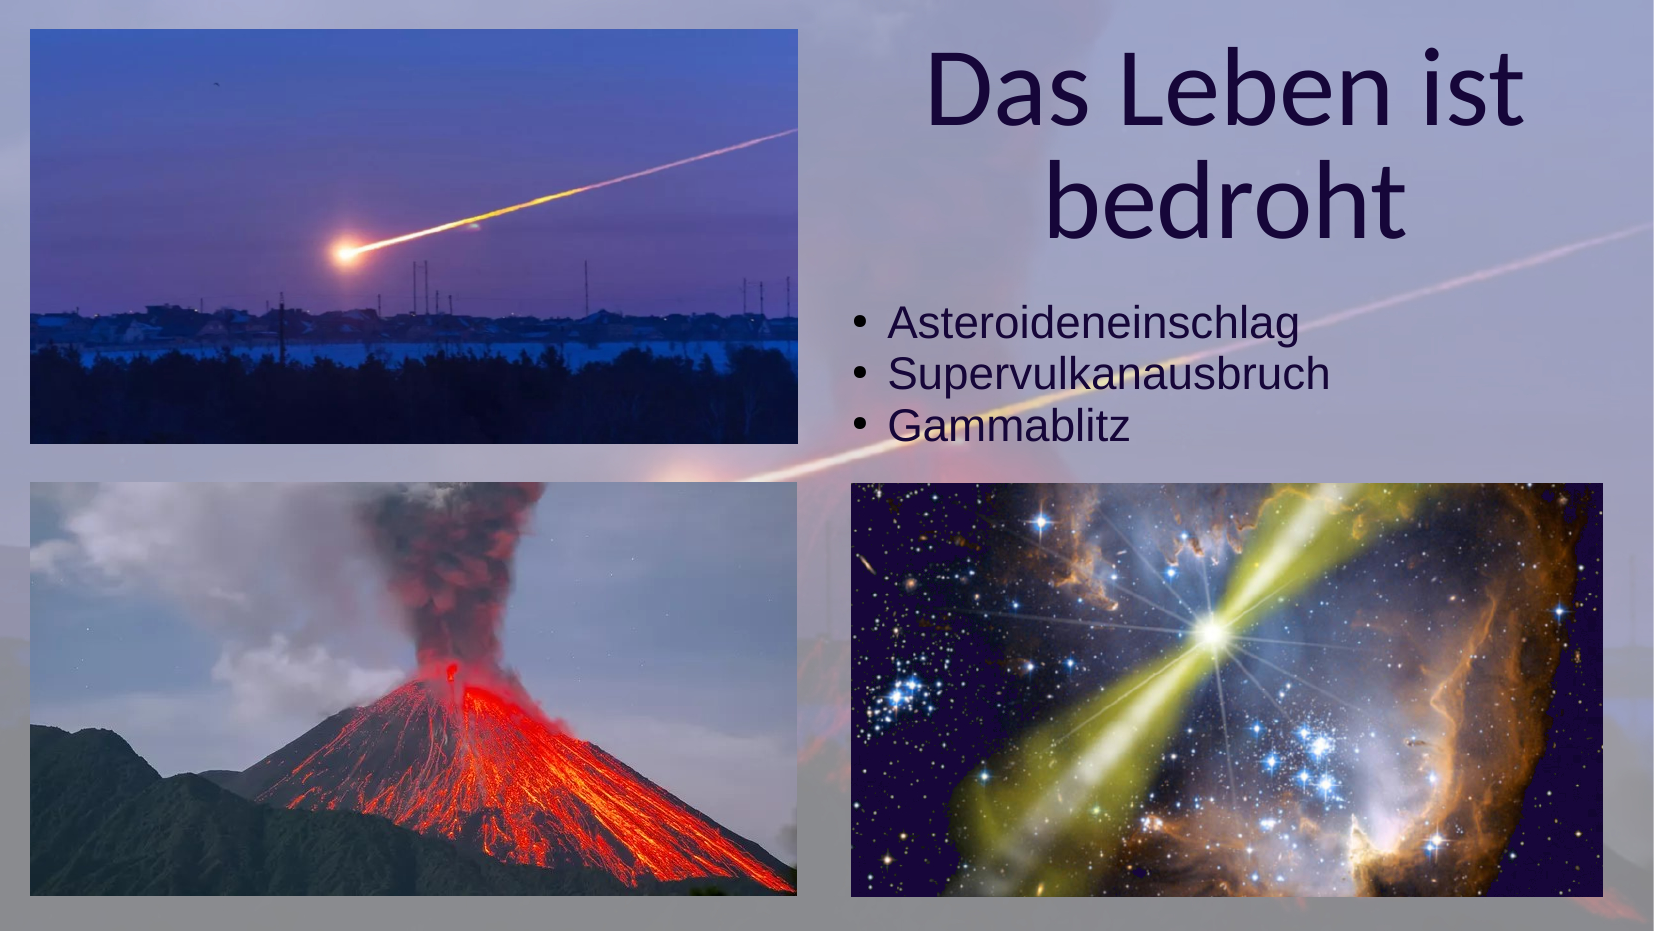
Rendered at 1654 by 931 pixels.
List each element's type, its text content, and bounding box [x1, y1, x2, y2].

picture [0, 0, 1654, 931]
text_box Asteroideneinschlag Supervulkanausbruch Gammablitz [837, 289, 1351, 459]
title Das Leben ist bedroht [906, 39, 1545, 268]
